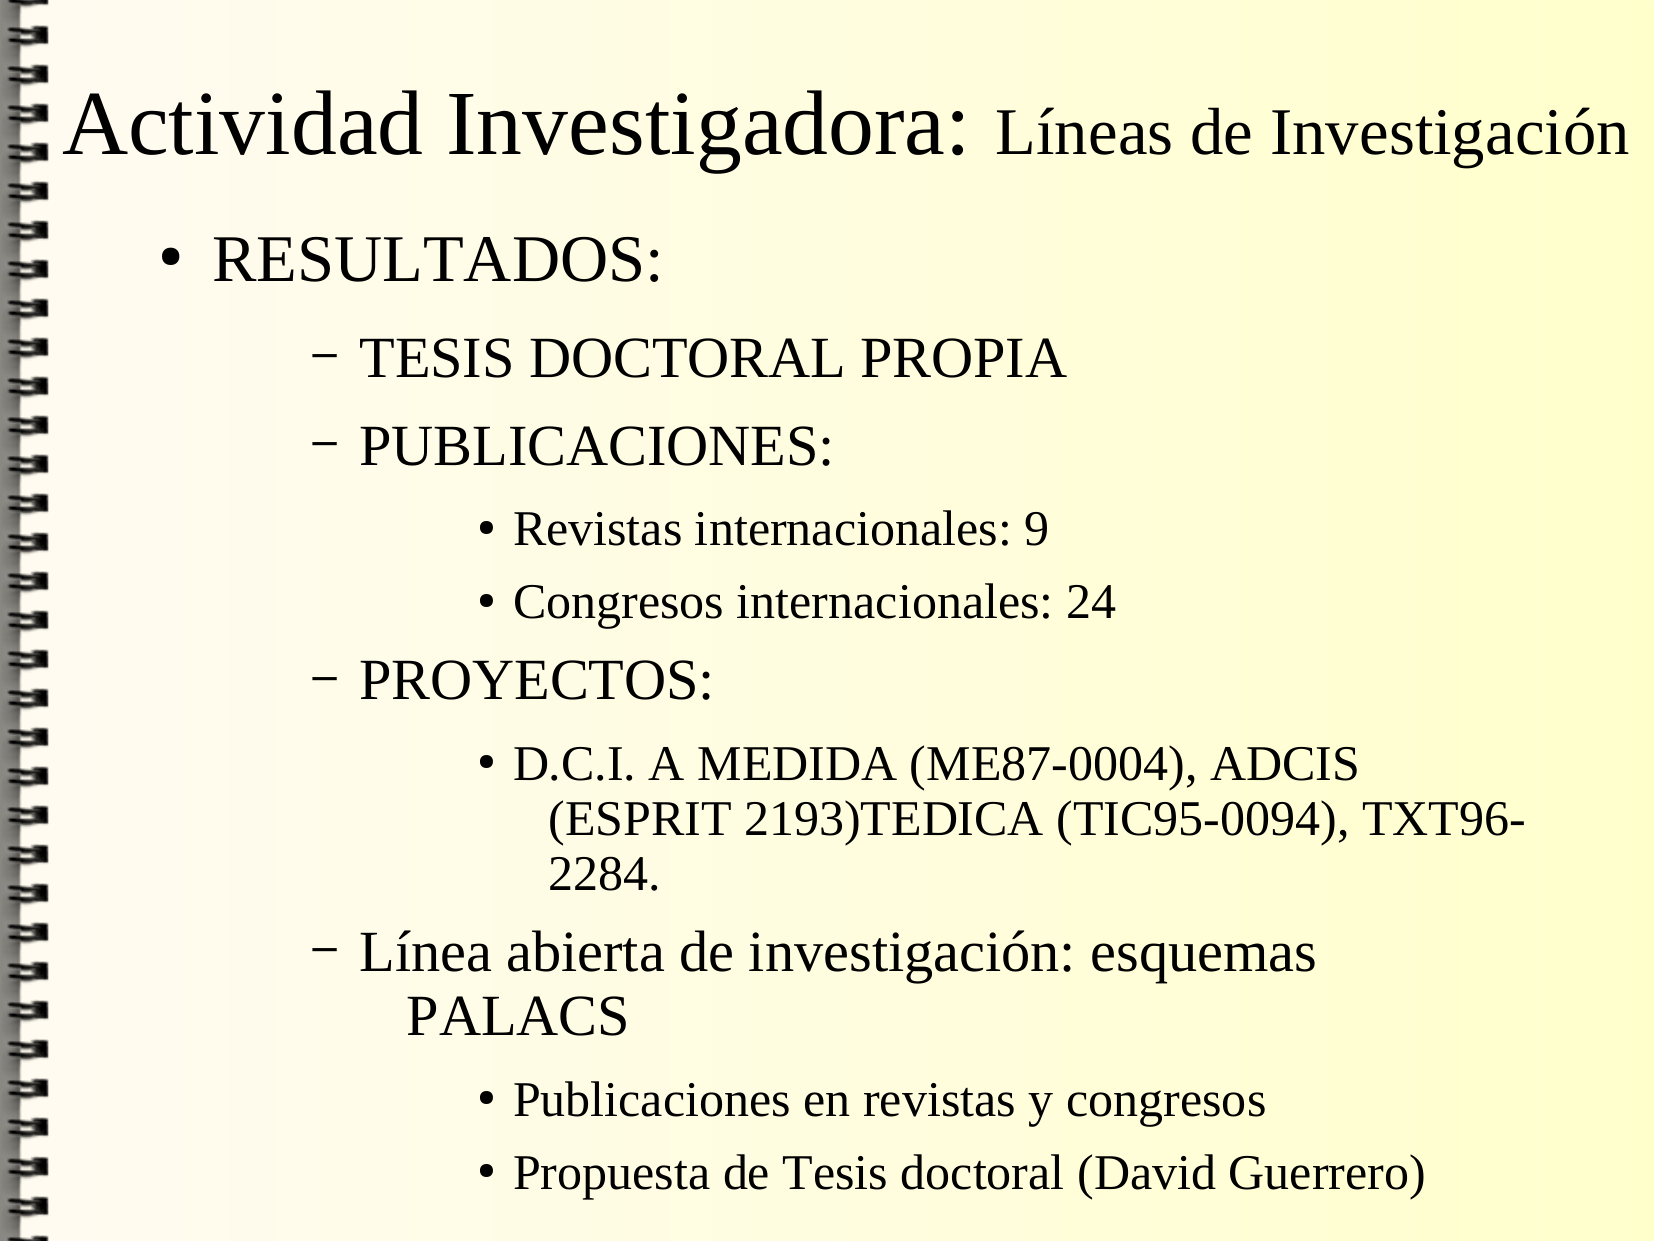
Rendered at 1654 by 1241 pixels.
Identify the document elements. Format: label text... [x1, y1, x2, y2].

list RESULTADOS: TESIS DOCTORAL PROPIA PUBLICACIONES: Revistas internacionales: 9 Congresos internacionales: 24 PROYECTOS: D.C.I. A MEDIDA (ME87-0004), ADCIS (ESPRIT 2193)TEDICA (TIC95-0094), TXT96-2284. Línea abierta de investigación: esquemas PALACS Publicaciones en revistas y congresos Propuesta de Tesis doctoral (David Guerrero) [123, 221, 1536, 1081]
title Actividad Investigadora: Líneas de Investigación [56, 20, 1637, 228]
picture [0, 0, 1654, 1241]
